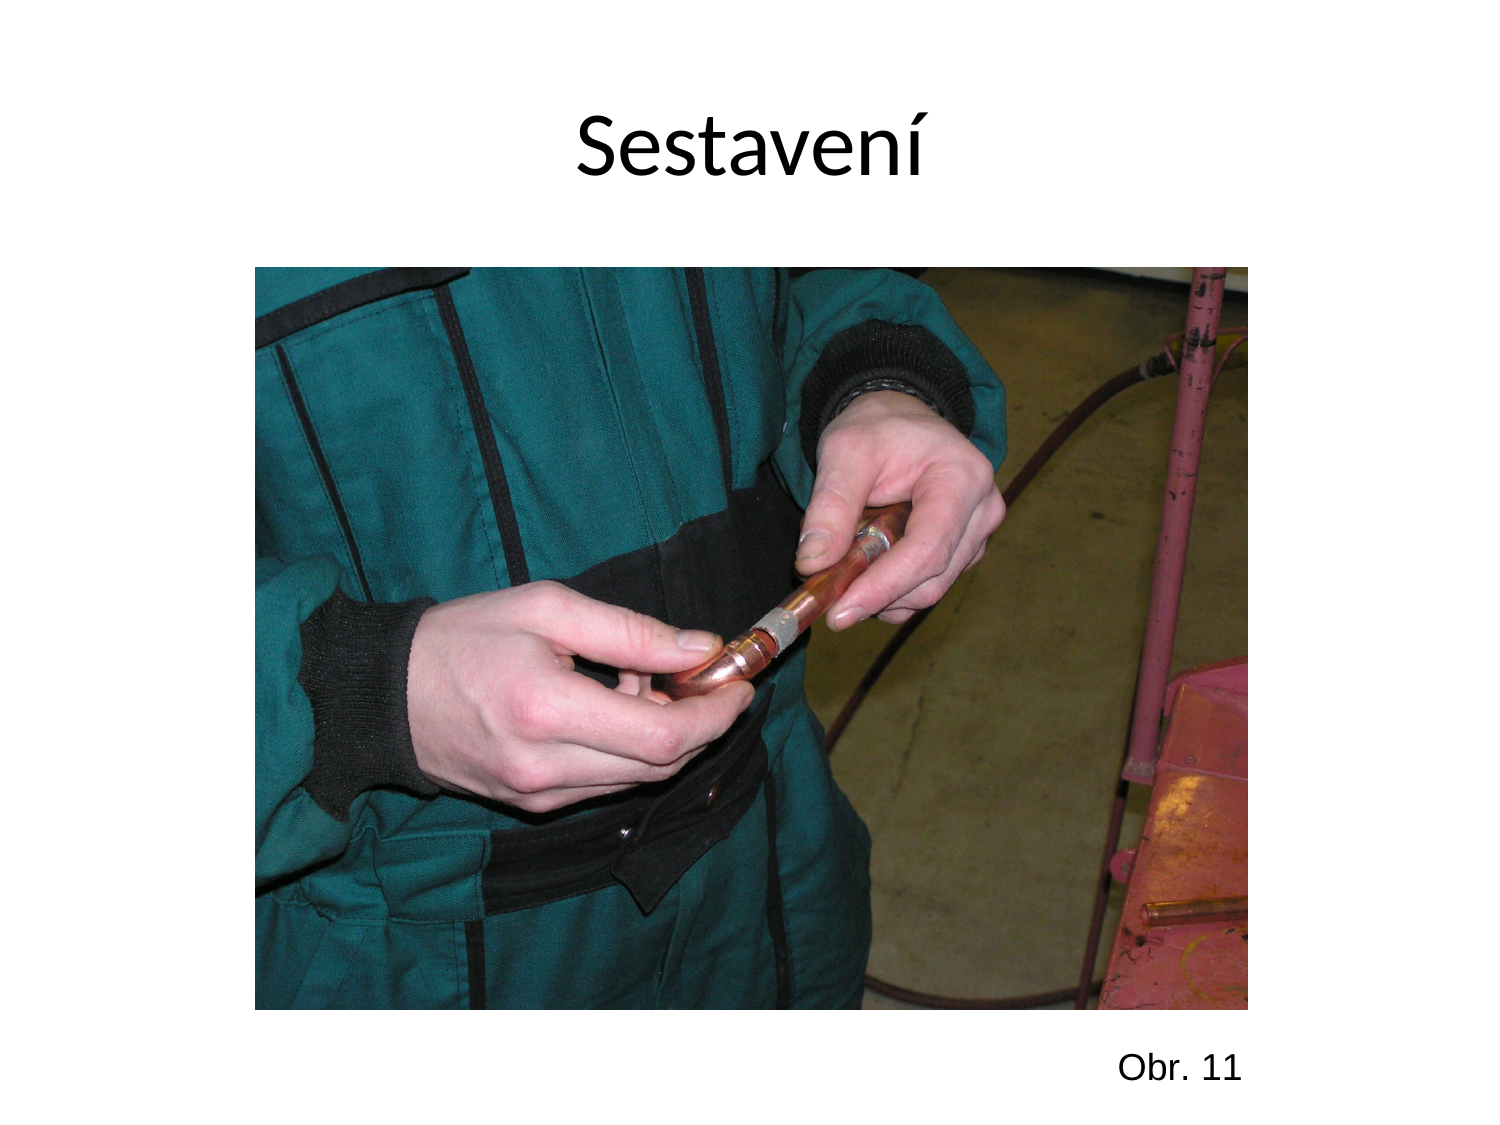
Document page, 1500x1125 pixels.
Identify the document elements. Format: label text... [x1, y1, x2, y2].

text_box [255, 267, 1248, 1010]
title Sestavení [75, 45, 1426, 233]
text_box Obr. 11 [1102, 1034, 1258, 1096]
